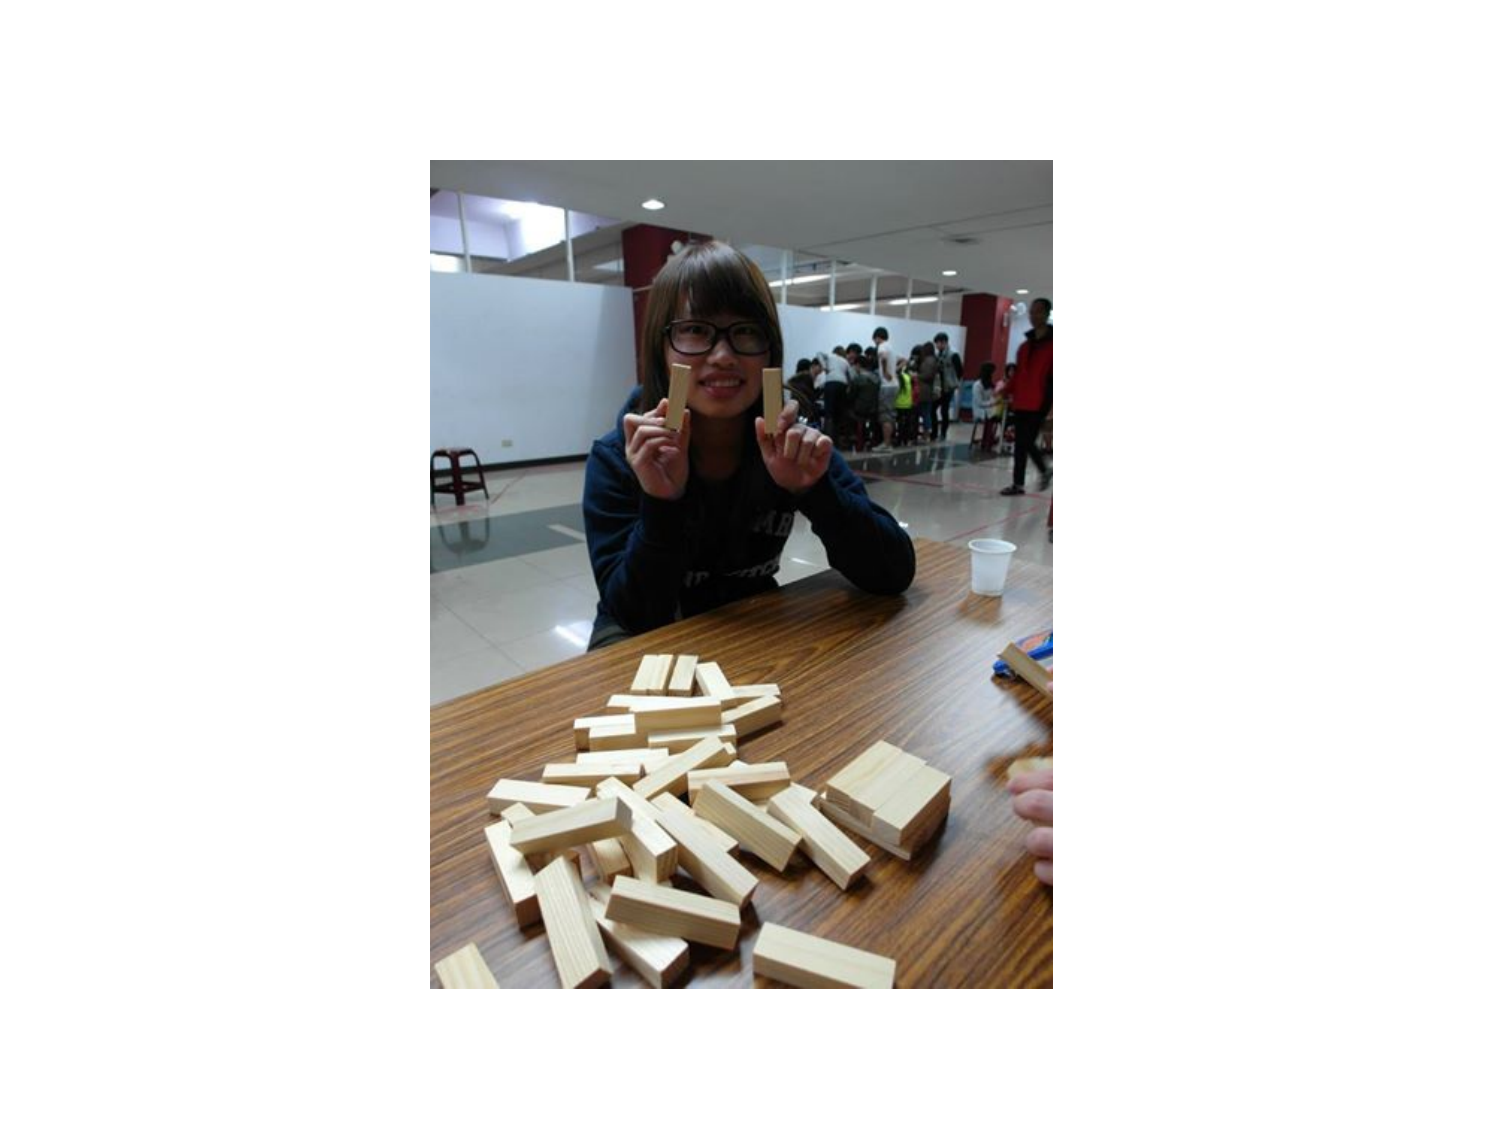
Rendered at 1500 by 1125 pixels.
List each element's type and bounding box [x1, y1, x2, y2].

picture [430, 160, 1053, 989]
